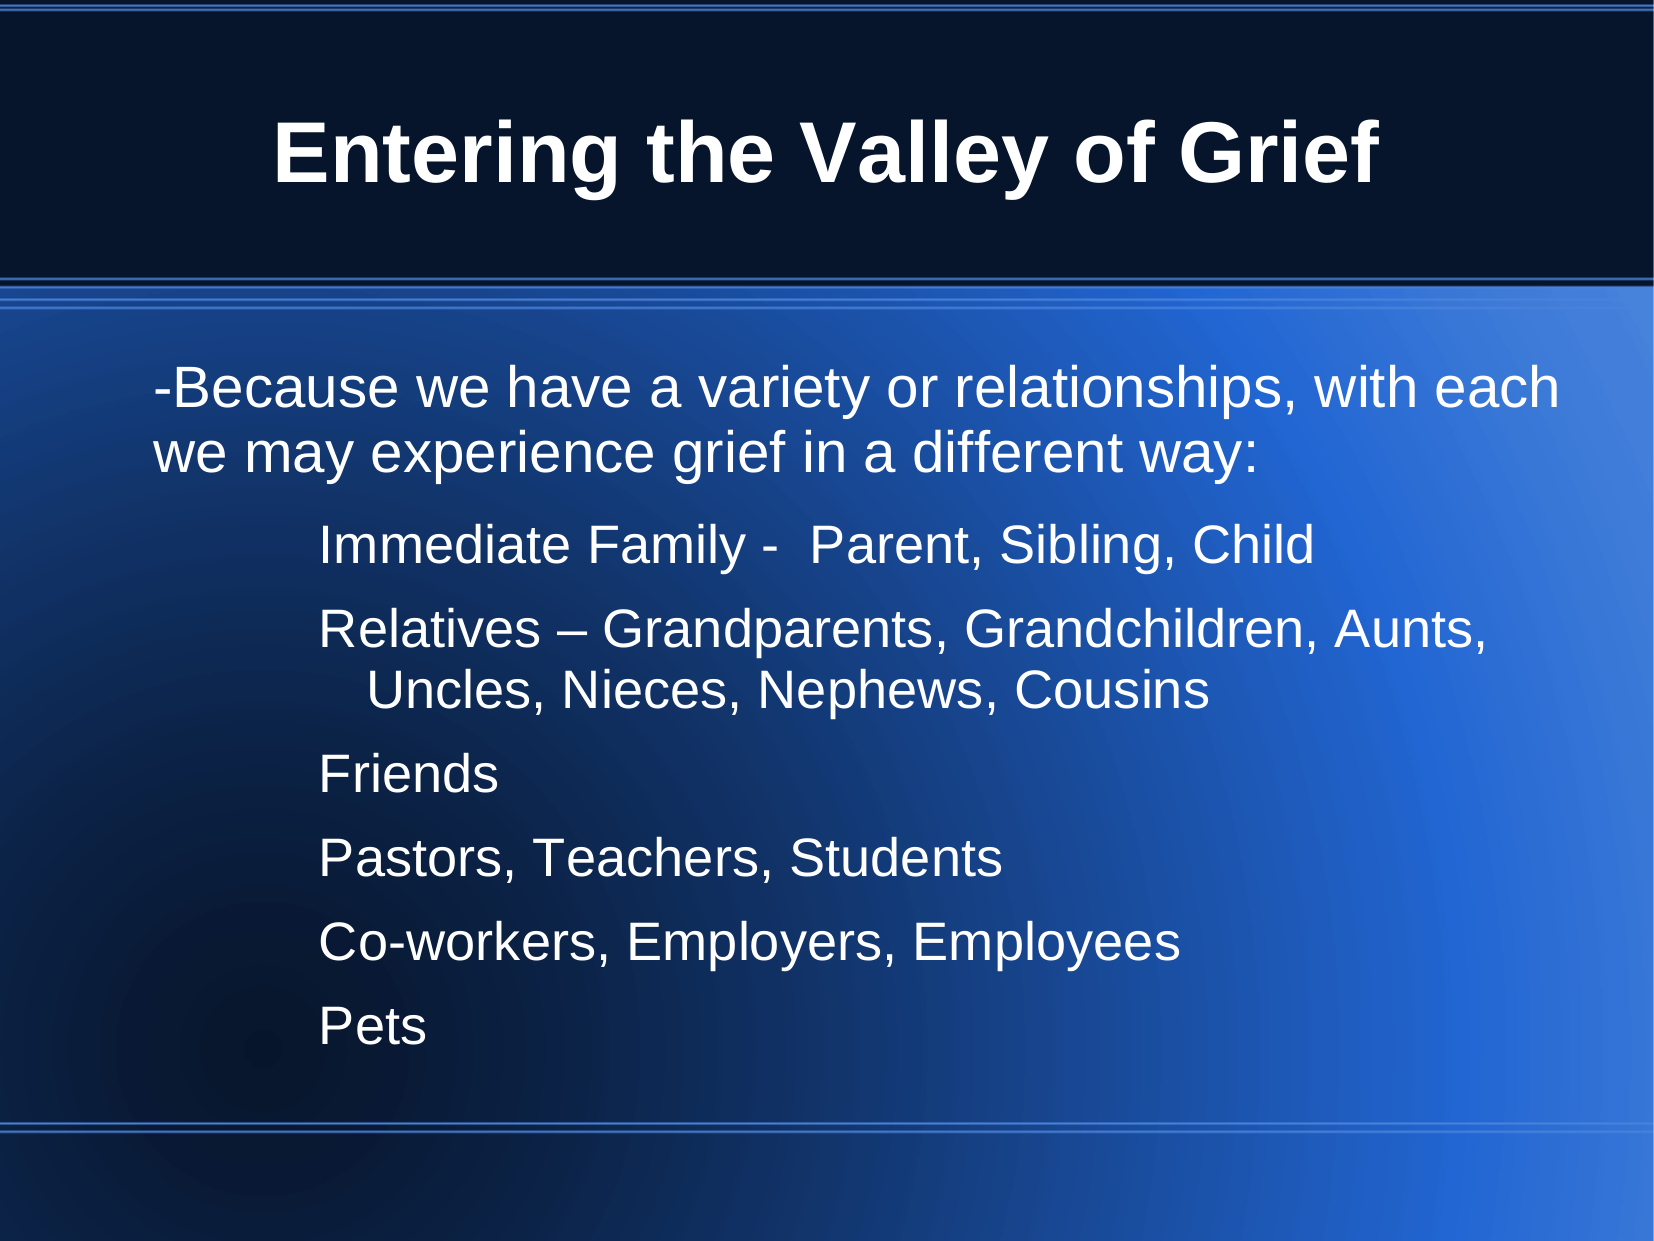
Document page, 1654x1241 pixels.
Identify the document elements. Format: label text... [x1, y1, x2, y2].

title Entering the Valley of Grief [82, 49, 1571, 257]
list -Because we have a variety or relationships, with each we may experience grief in a different way: Immediate Family - Parent, Sibling, Child Relatives – Grandparents, Grandchildren, Aunts, Uncles, Nieces, Nephews, Cousins Friends Pastors, Teachers, Students Co-workers, Employers, Employees Pets [82, 355, 1571, 1058]
picture [0, 0, 1654, 1241]
